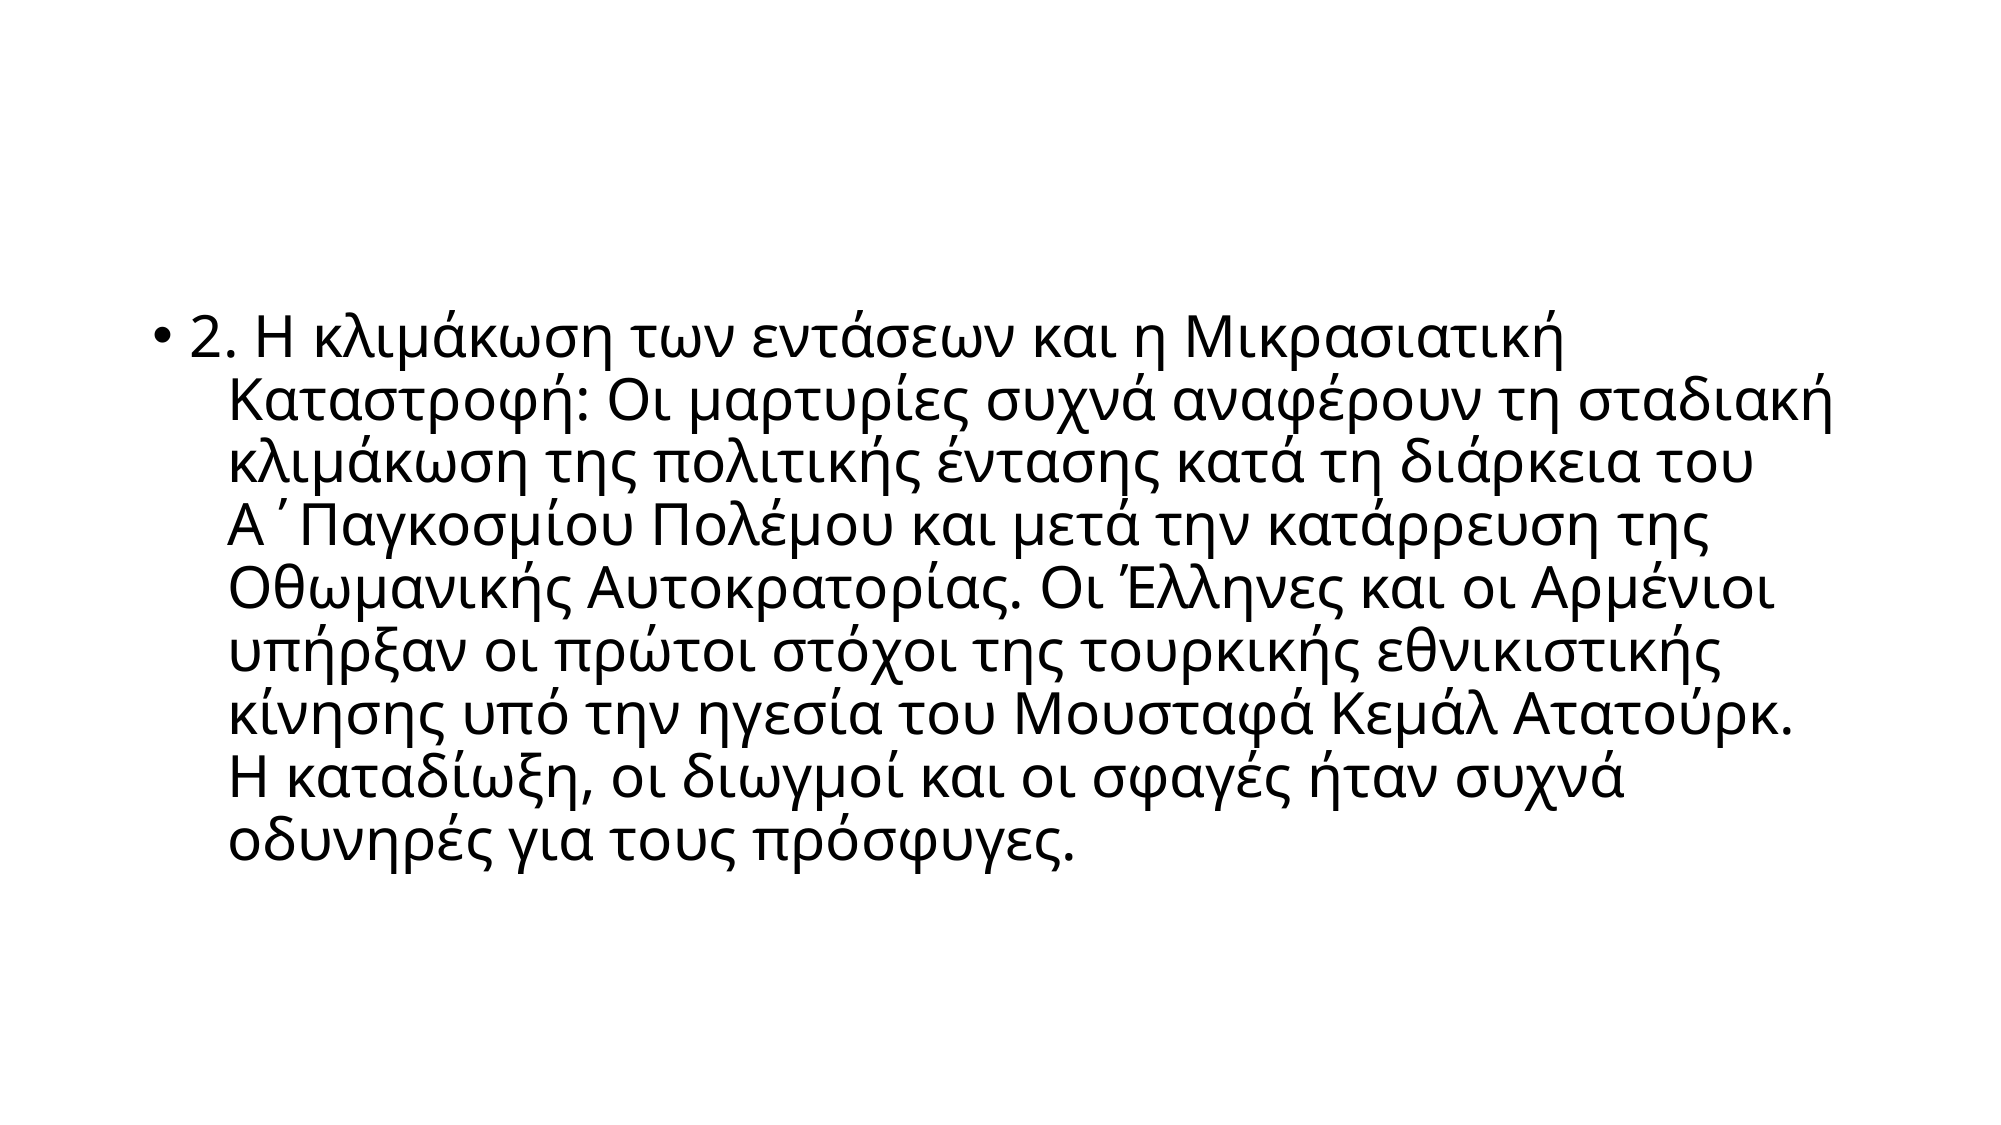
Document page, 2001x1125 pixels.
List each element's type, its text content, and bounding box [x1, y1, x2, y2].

list 2. Η κλιμάκωση των εντάσεων και η Μικρασιατική Καταστροφή: Οι μαρτυρίες συχνά αναφέρουν τη σταδιακή κλιμάκωση της πολιτικής έντασης κατά τη διάρκεια του Α΄Παγκοσμίου Πολέμου και μετά την κατάρρευση της Οθωμανικής Αυτοκρατορίας. Οι Έλληνες και οι Αρμένιοι υπήρξαν οι πρώτοι στόχοι της τουρκικής εθνικιστικής κίνησης υπό την ηγεσία του Μουσταφά Κεμάλ Ατατούρκ. Η καταδίωξη, οι διωγμοί και οι σφαγές ήταν συχνά οδυνηρές για τους πρόσφυγες. [137, 299, 1863, 1014]
